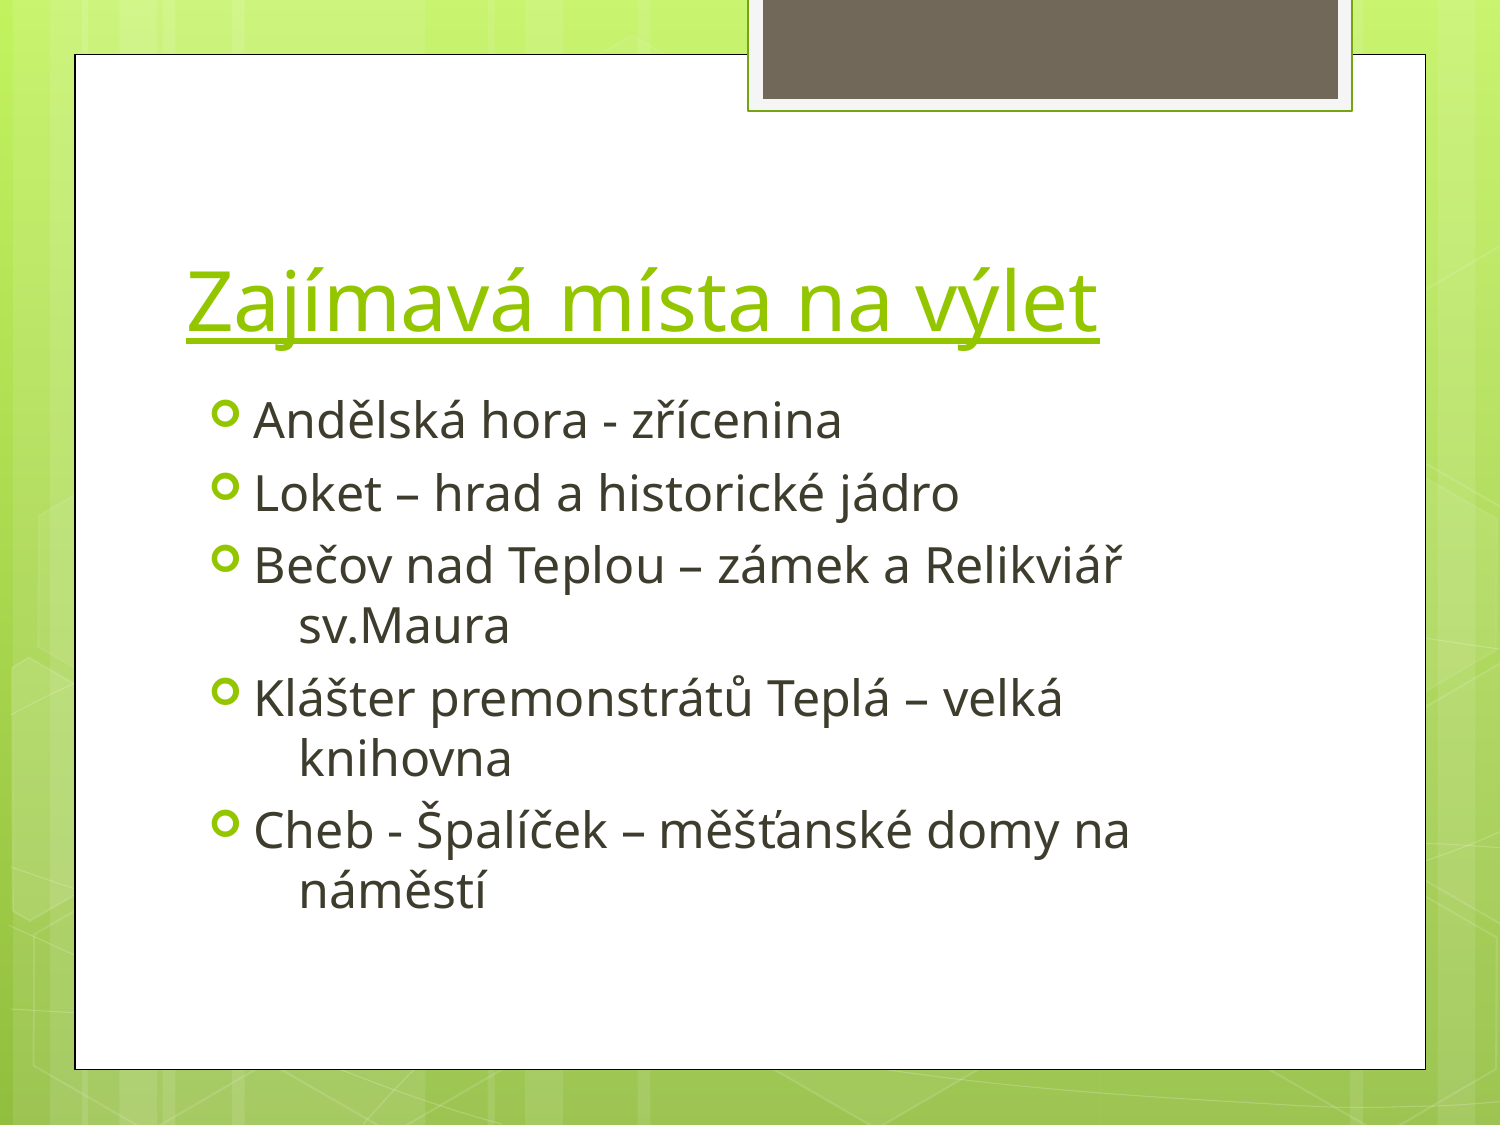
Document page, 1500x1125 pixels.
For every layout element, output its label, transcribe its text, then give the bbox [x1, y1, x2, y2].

title Zajímavá místa na výlet [171, 168, 1324, 356]
list Andělská hora - zřícenina Loket – hrad a historické jádro Bečov nad Teplou – zámek a Relikviář sv.Maura Klášter premonstrátů Teplá – velká knihovna Cheb - Špalíček – měšťanské domy na náměstí [171, 381, 1283, 957]
